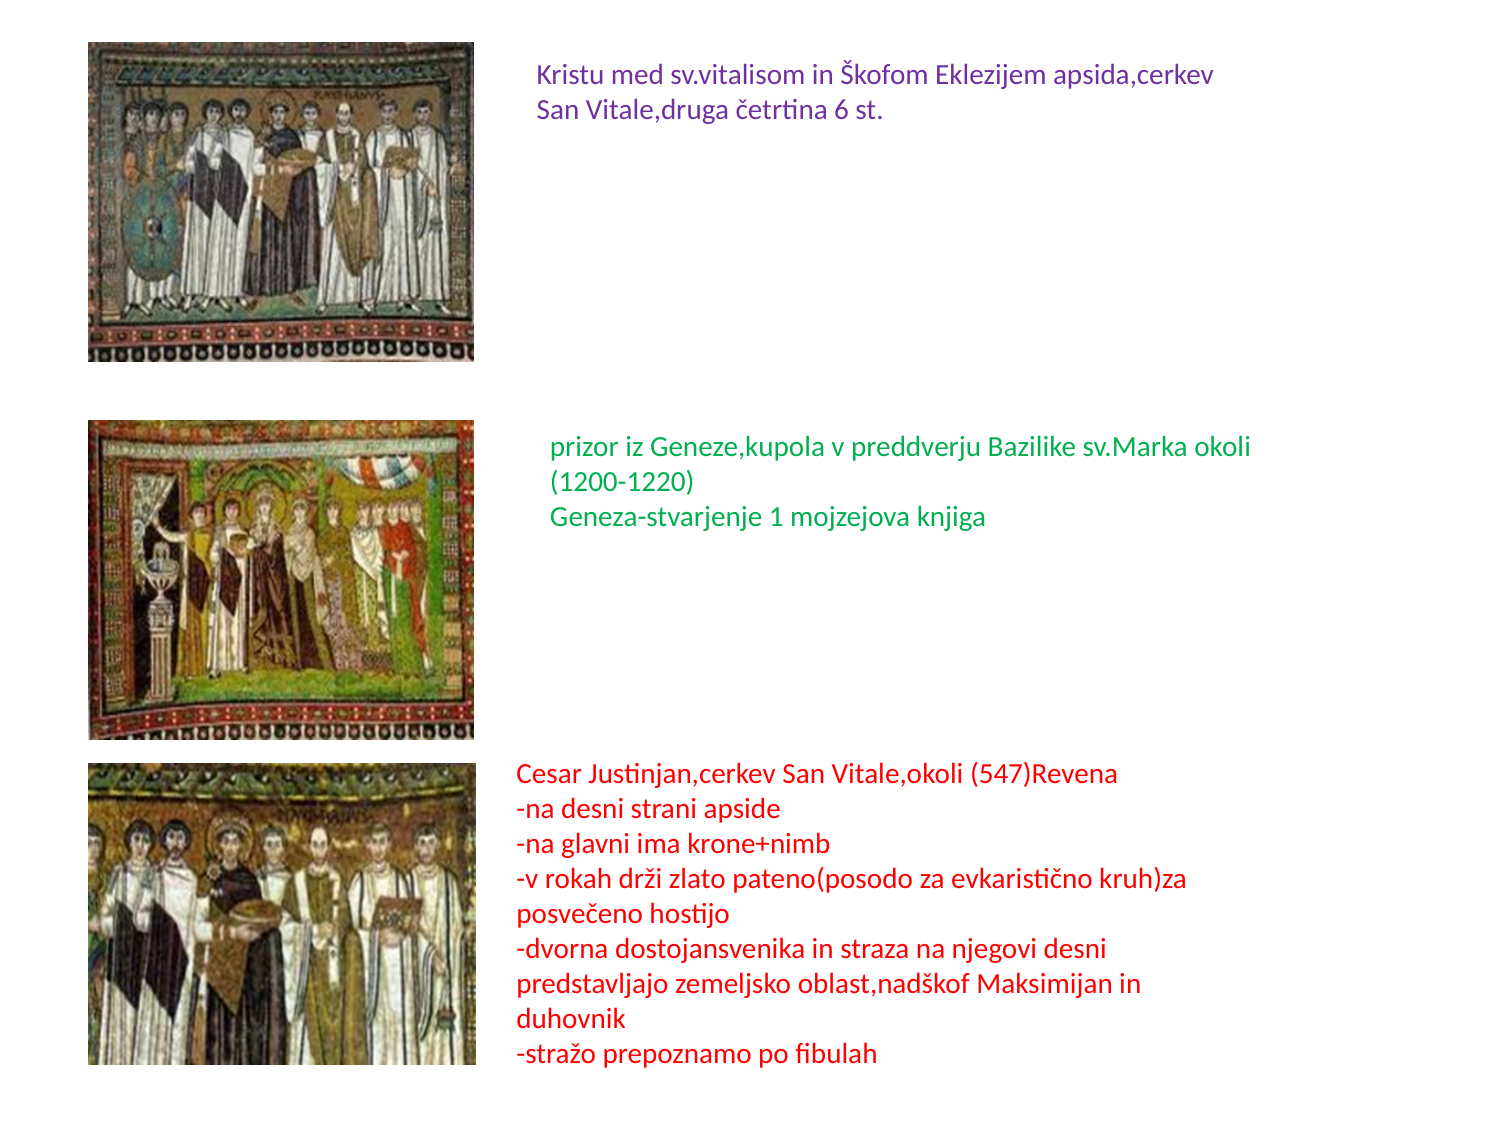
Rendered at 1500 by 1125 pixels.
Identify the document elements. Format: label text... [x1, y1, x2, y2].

text_box Kristu med sv.vitalisom in Škofom Eklezijem apsida,cerkev San Vitale,druga četrtina 6 st. [521, 47, 1272, 133]
text_box prizor iz Geneze,kupola v preddverju Bazilike sv.Marka okoli (1200-1220) Geneza-stvarjenje 1 mojzejova knjiga [535, 420, 1274, 540]
text_box Cesar Justinjan,cerkev San Vitale,okoli (547)Revena -na desni strani apside -na glavni ima krone+nimb -v rokah drži zlato pateno(posodo za evkaristično kruh)za posvečeno hostijo -dvorna dostojansvenika in straza na njegovi desni predstavljajo zemeljsko oblast,nadškof Maksimijan in duhovnik -stražo prepoznamo po fibulah [501, 747, 1252, 1077]
picture [88, 763, 476, 1065]
picture [88, 42, 474, 362]
picture [88, 420, 474, 740]
